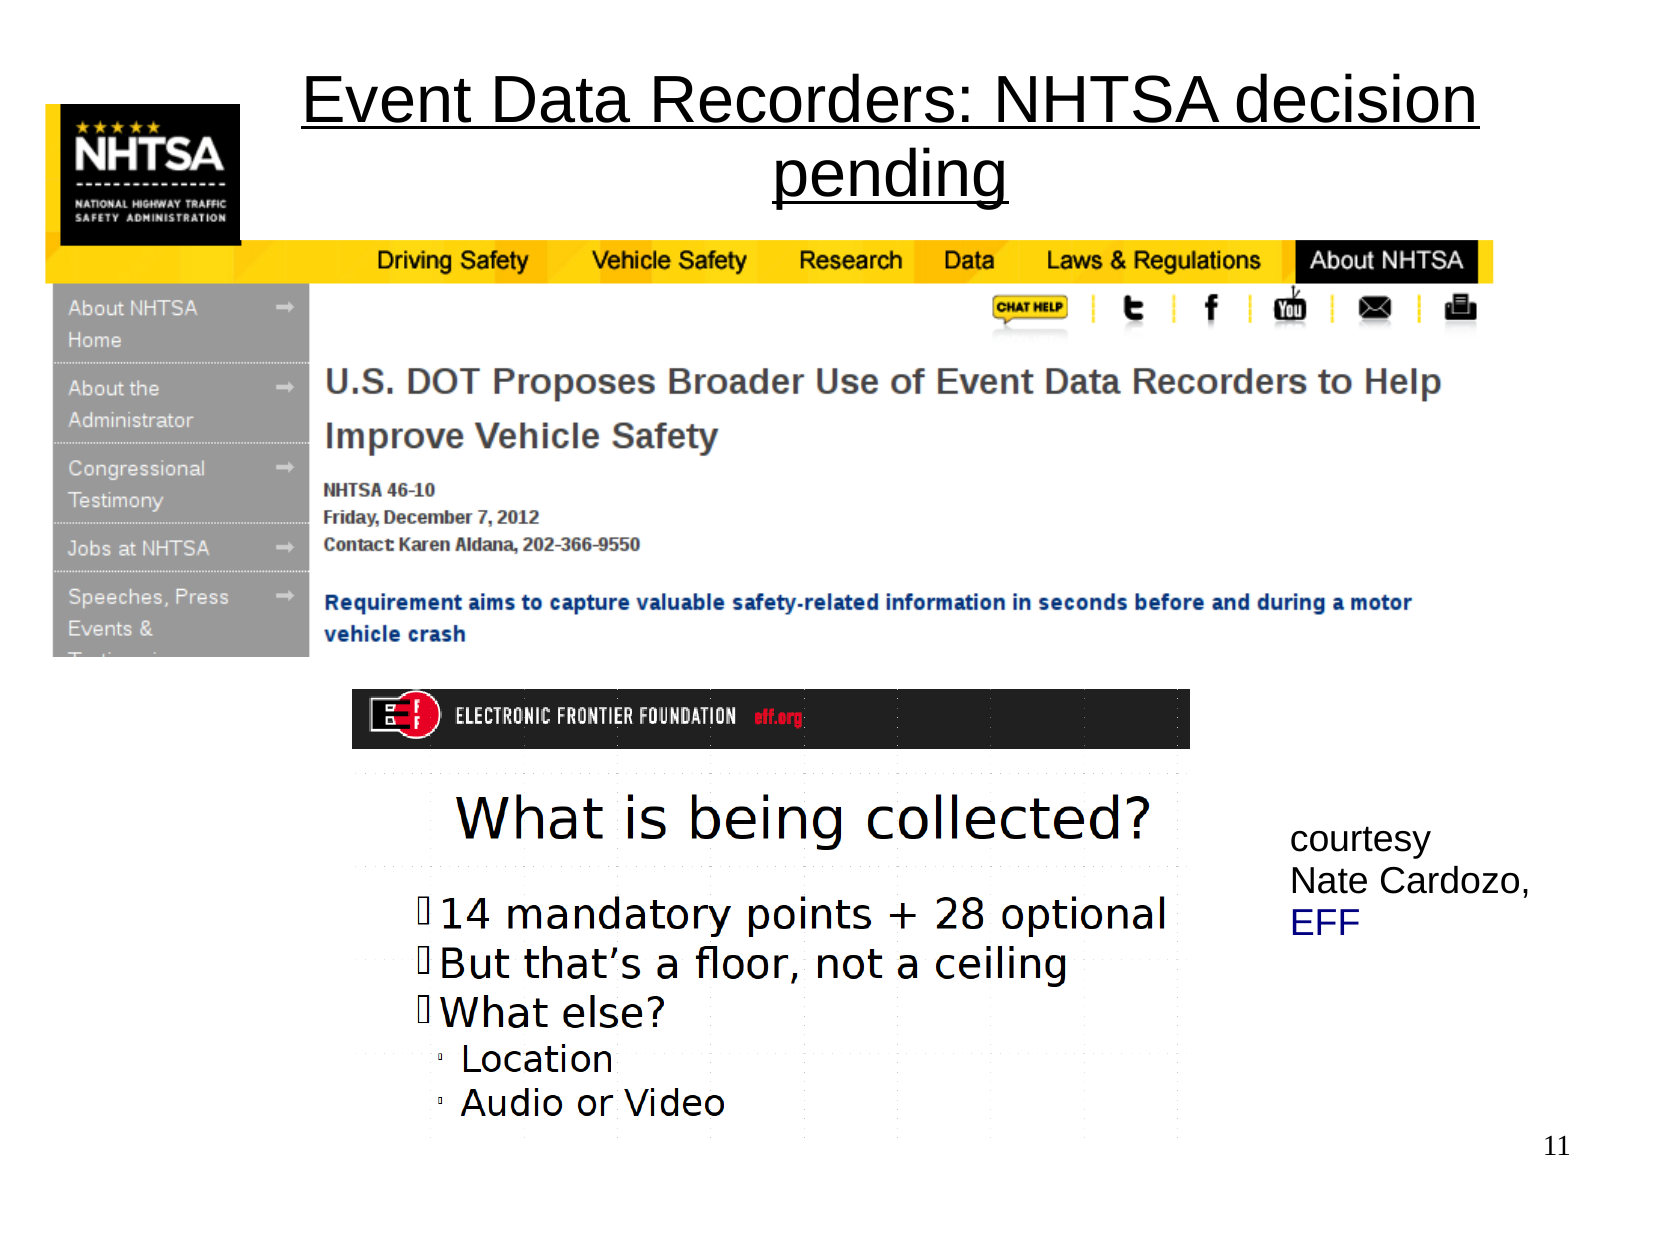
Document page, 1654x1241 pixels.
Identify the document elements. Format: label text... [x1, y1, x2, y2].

text_box courtesy Nate Cardozo, EFF [1275, 810, 1546, 951]
picture [352, 689, 1190, 1141]
picture [26, 104, 1516, 657]
title Event Data Recorders: NHTSA decision pending [240, 32, 1541, 241]
